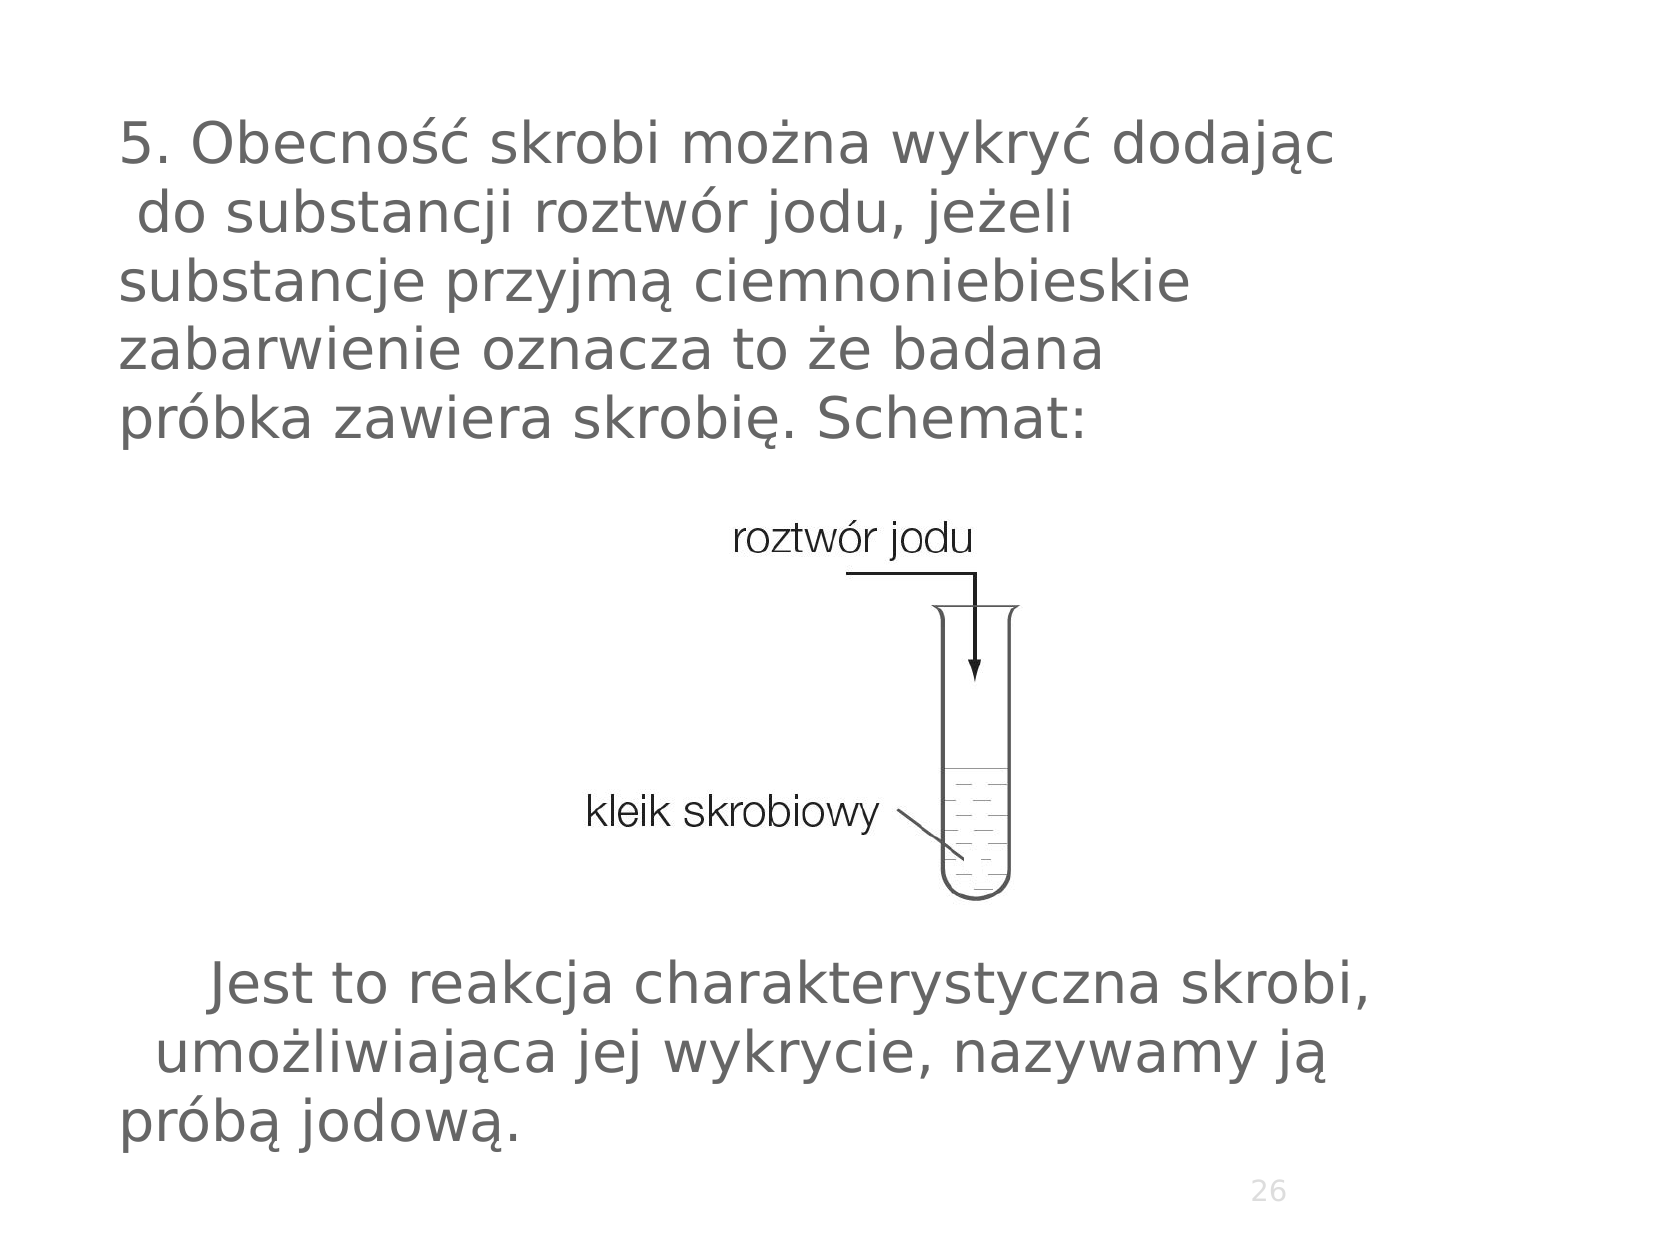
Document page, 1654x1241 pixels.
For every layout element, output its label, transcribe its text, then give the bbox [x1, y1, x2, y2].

text_box [1250, 1172, 1636, 1241]
picture [566, 495, 1040, 922]
list 5. Obecność skrobi można wykryć dodając do substancji roztwór jodu, jeżeli substancje przyjmą ciemnoniebieskie zabarwienie oznacza to że badana próbka zawiera skrobię. Schemat: Jest to reakcja charakterystyczna skrobi, umożliwiająca jej wykrycie, nazywamy ją próbą jodową. [118, 106, 1539, 1158]
